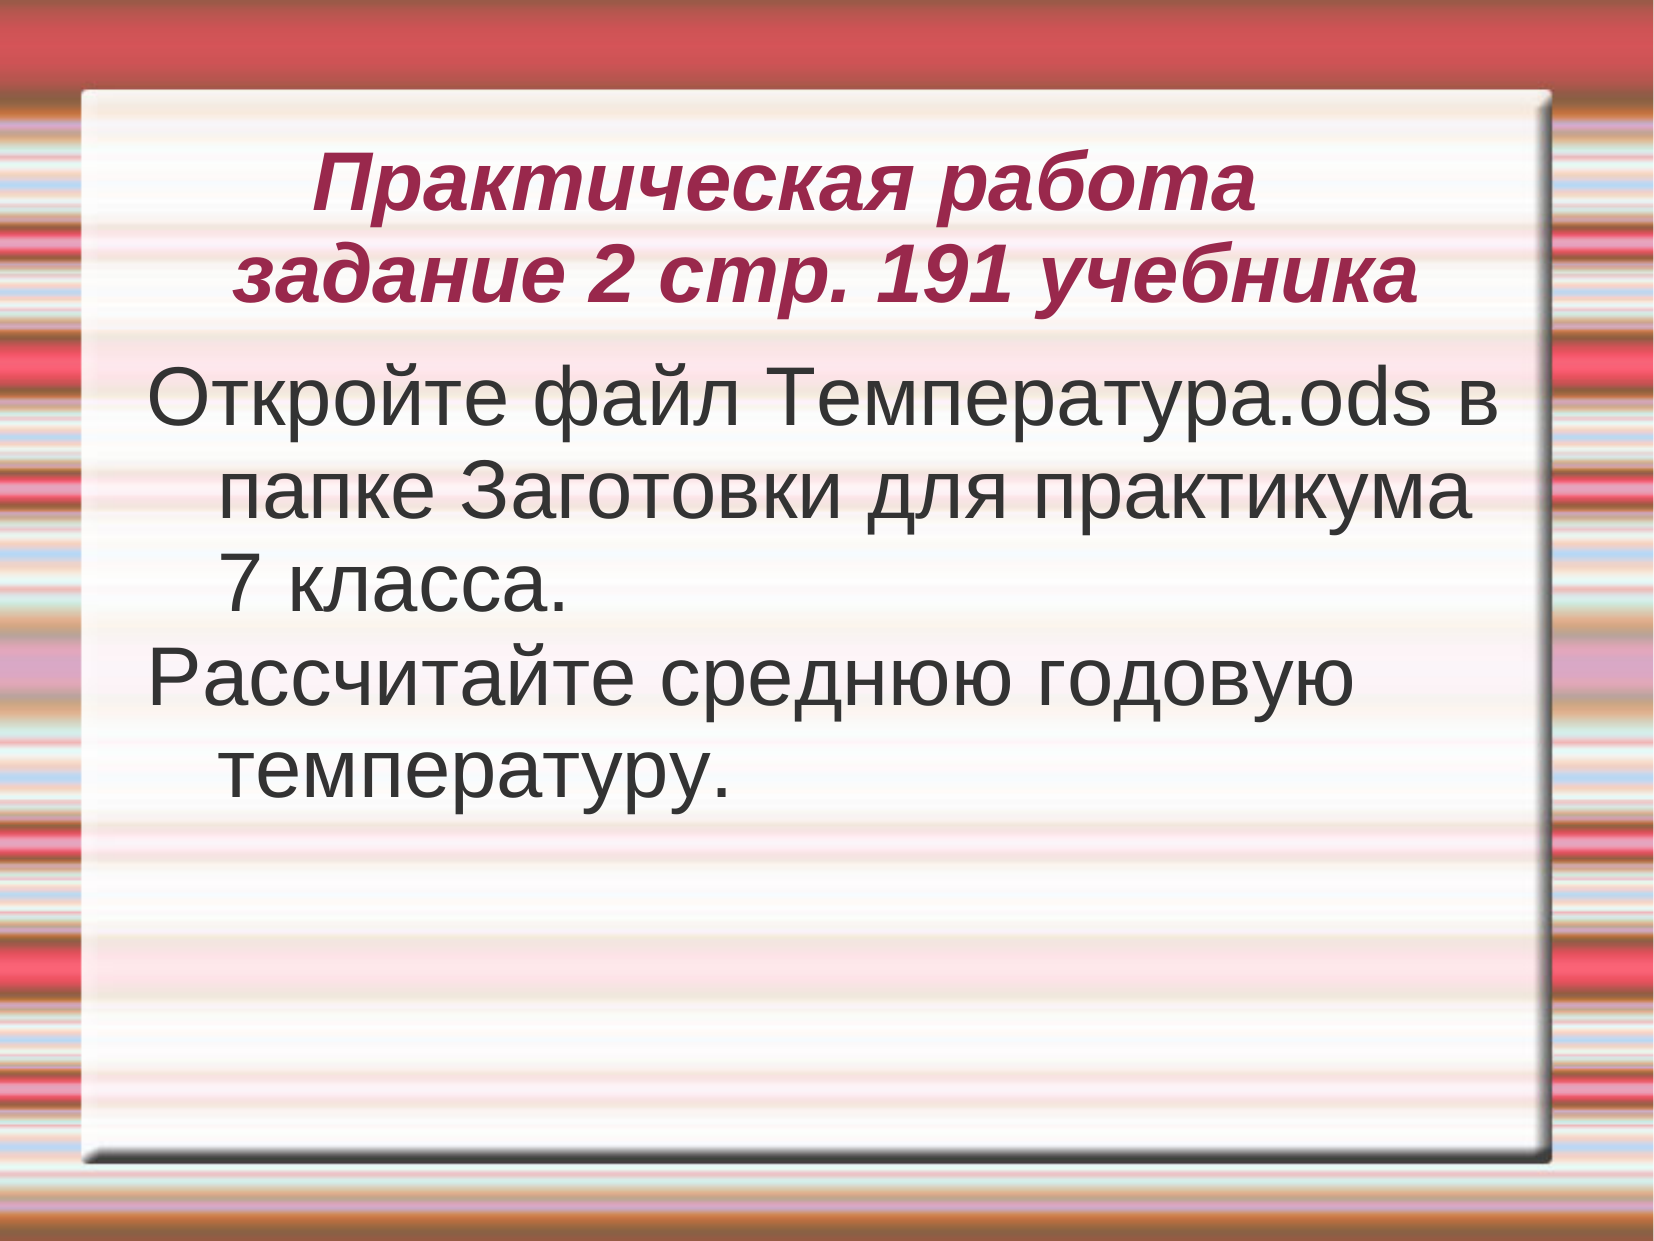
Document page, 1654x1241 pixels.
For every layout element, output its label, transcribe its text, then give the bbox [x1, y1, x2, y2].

list Откройте файл Температура.ods в папке Заготовки для практикума 7 класса. Рассчитайте среднюю годовую температуру. [134, 350, 1516, 1118]
picture [0, 0, 1654, 1241]
title Практическая работа задание 2 стр. 191 учебника [59, 130, 1536, 325]
